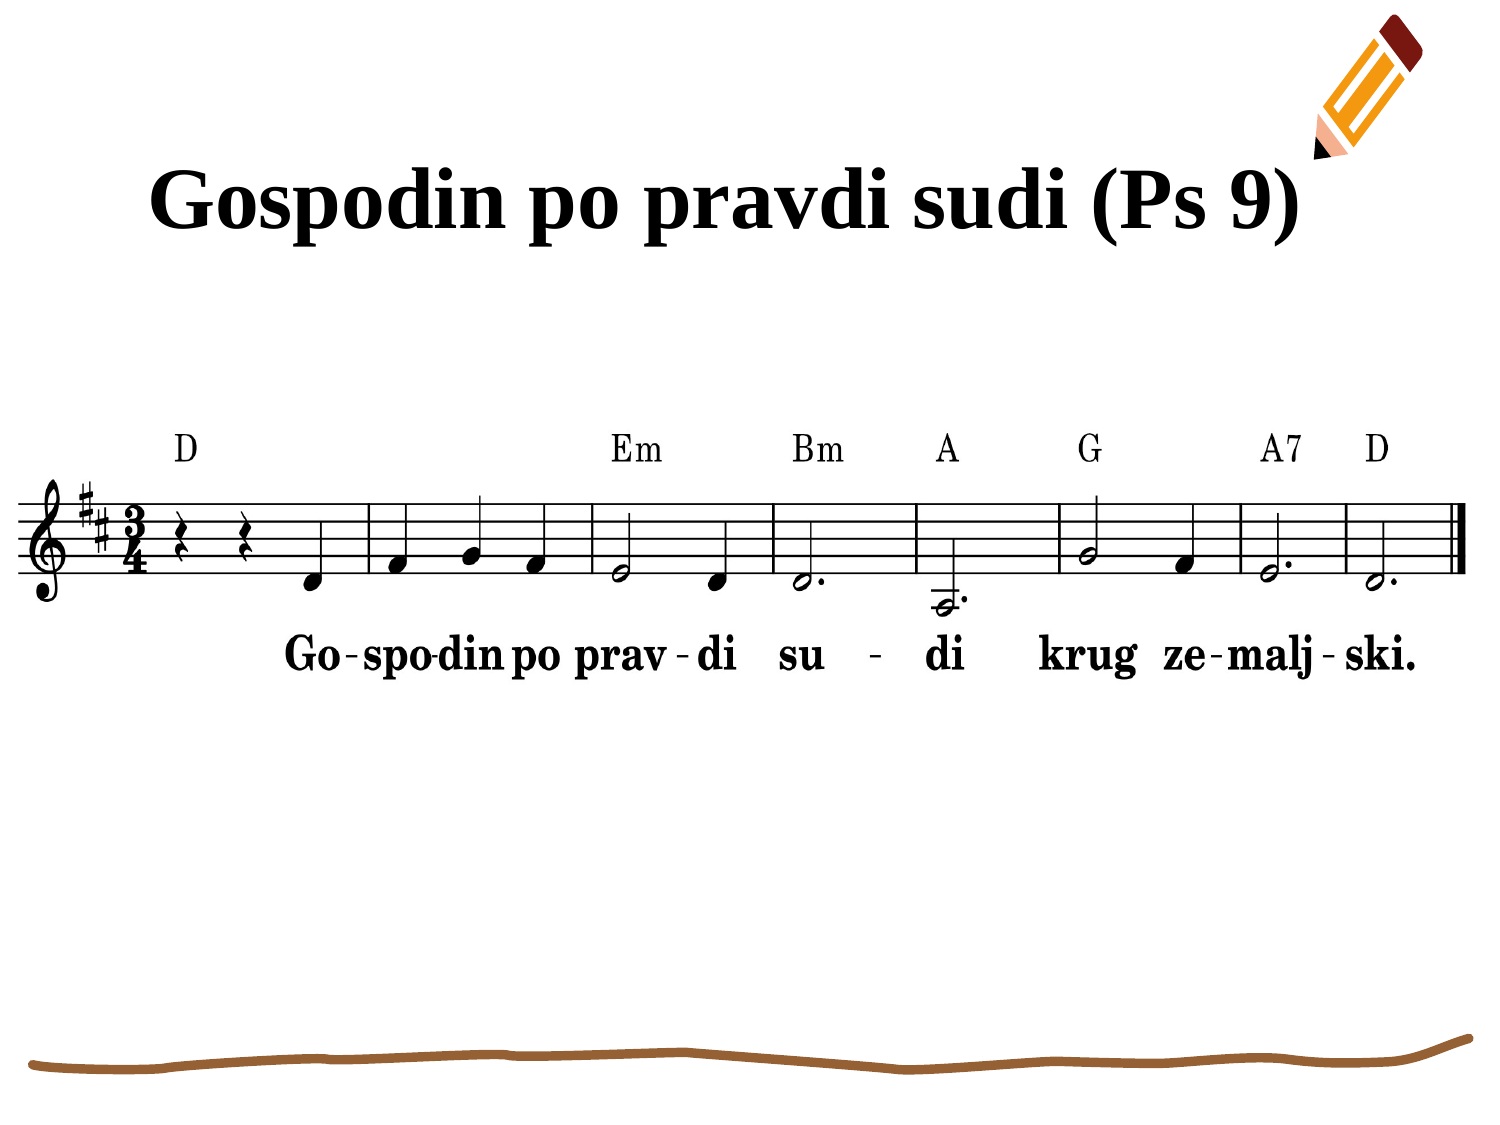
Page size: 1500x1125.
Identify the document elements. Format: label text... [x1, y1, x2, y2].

picture [13, 384, 1472, 710]
text_box Gospodin po pravdi sudi (Ps 9) [87, 99, 1363, 288]
